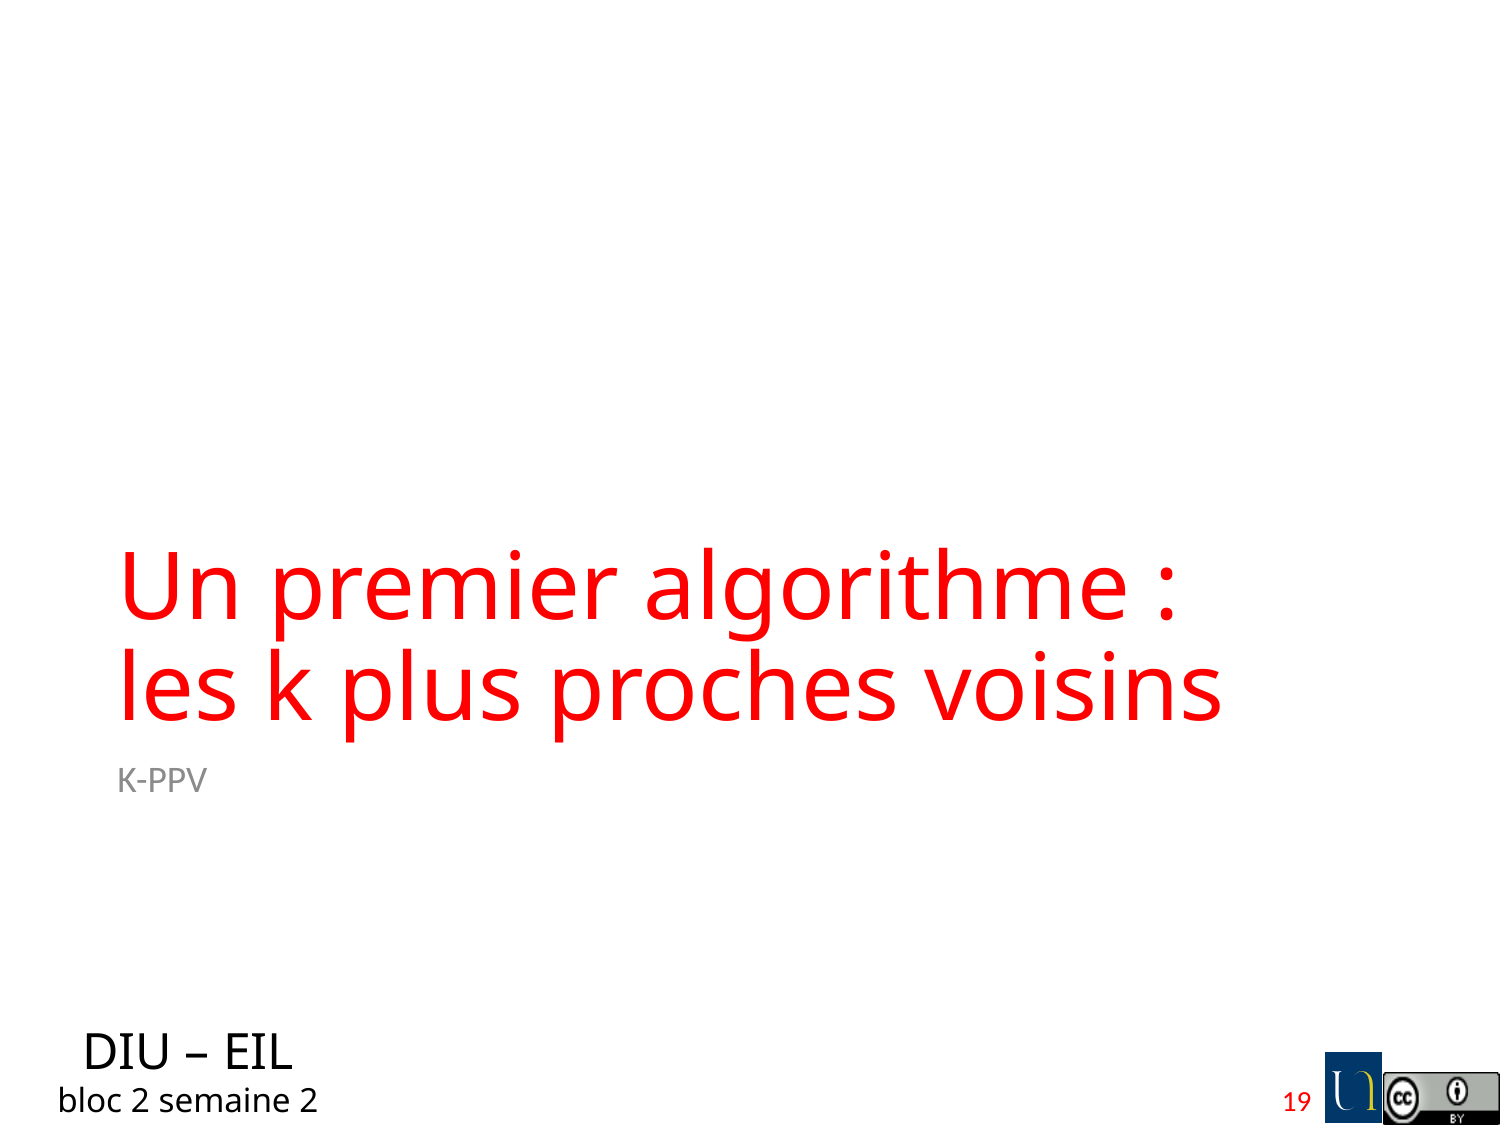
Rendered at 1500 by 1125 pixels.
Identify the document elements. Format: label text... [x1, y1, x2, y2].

picture [1325, 1052, 1382, 1123]
picture [1383, 1072, 1500, 1125]
title Un premier algorithme : les k plus proches voisins [102, 280, 1397, 749]
slide_number <numéro> [1240, 1070, 1327, 1125]
list K-PPV [102, 752, 1397, 999]
